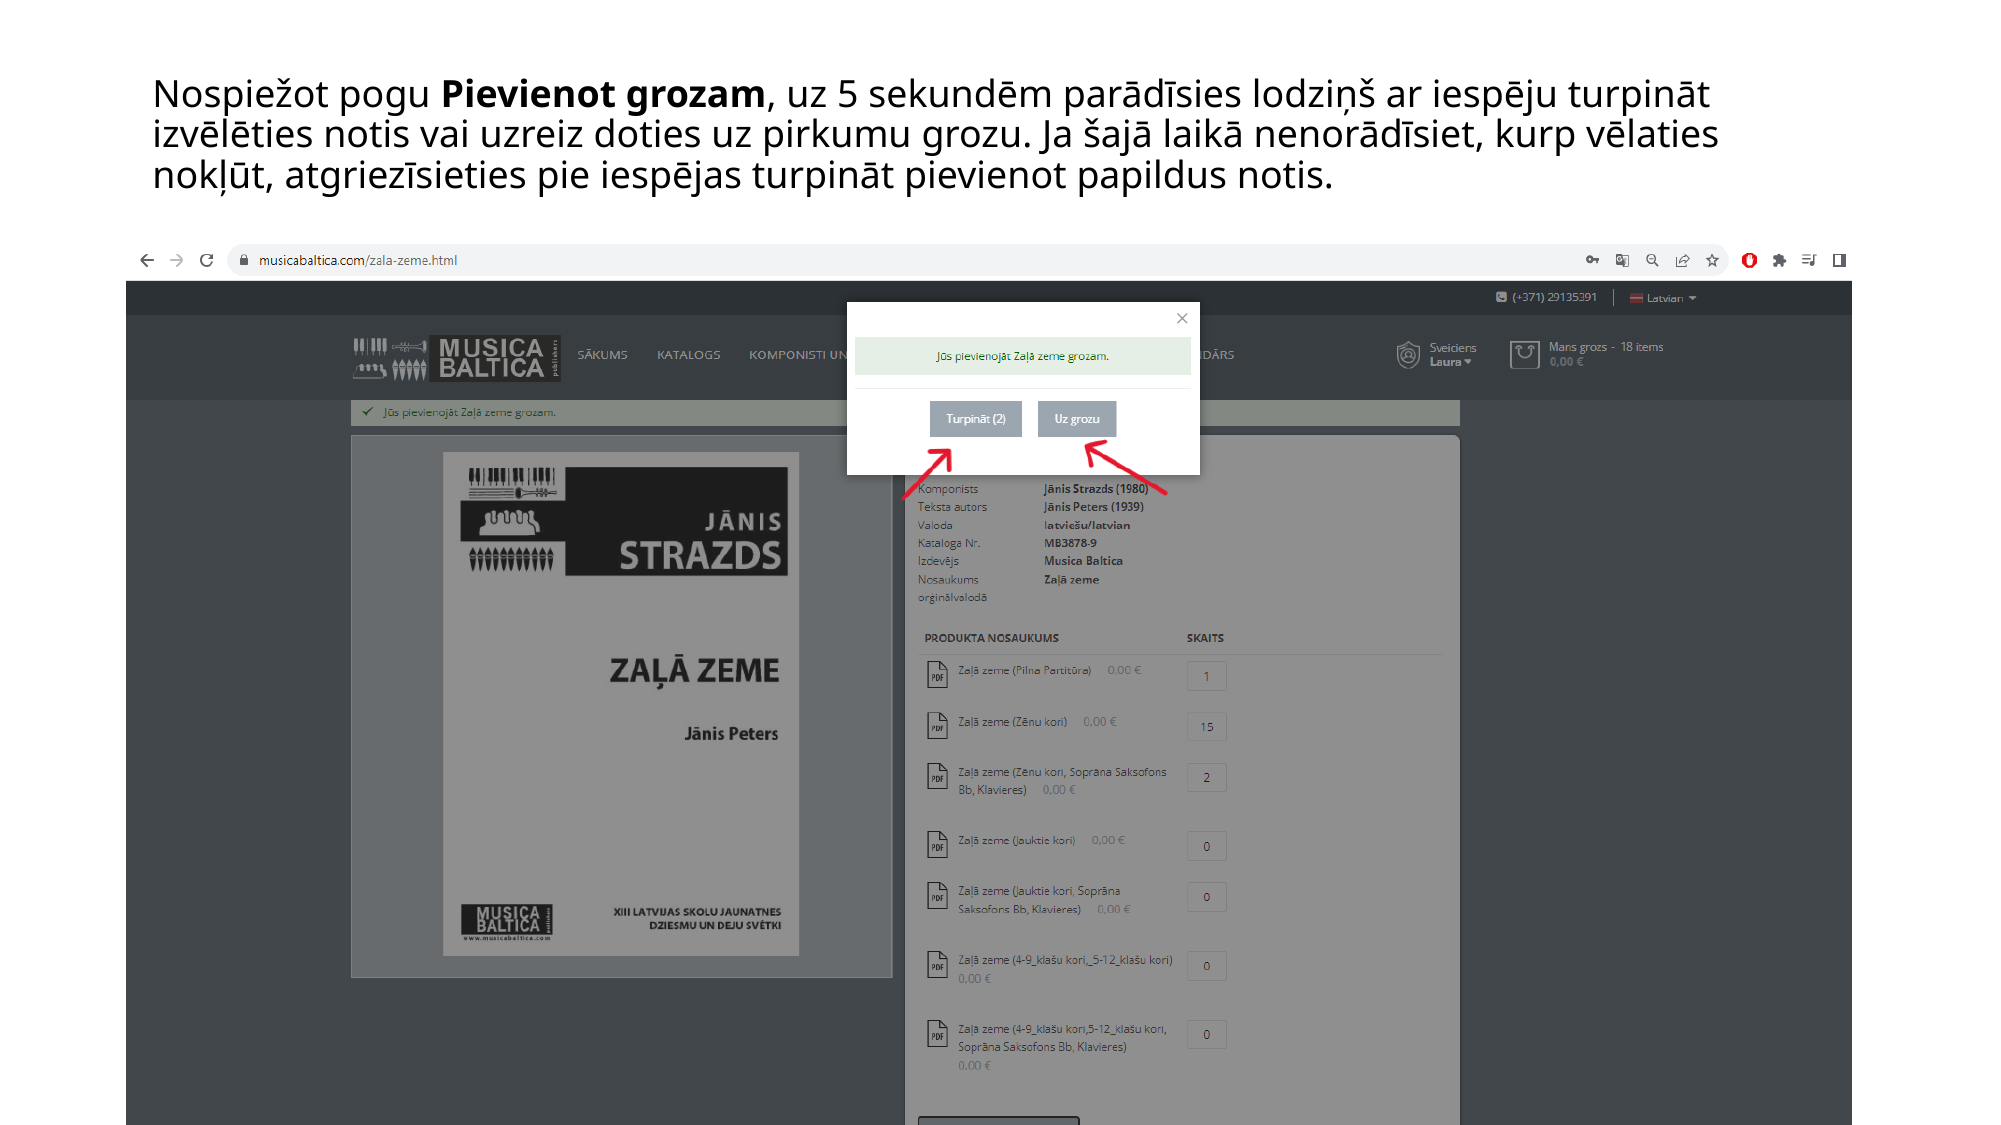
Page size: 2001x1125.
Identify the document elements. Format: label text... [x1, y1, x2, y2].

title Nospiežot pogu Pievienot grozam, uz 5 sekundēm parādīsies lodziņš ar iespēju turpināt izvēlēties notis vai uzreiz doties uz pirkumu grozu. Ja šajā laikā nenorādīsiet, kurp vēlaties nokļūt, atgriezīsieties pie iespējas turpināt pievienot papildus notis. [137, 59, 1863, 212]
picture [126, 240, 1852, 1125]
